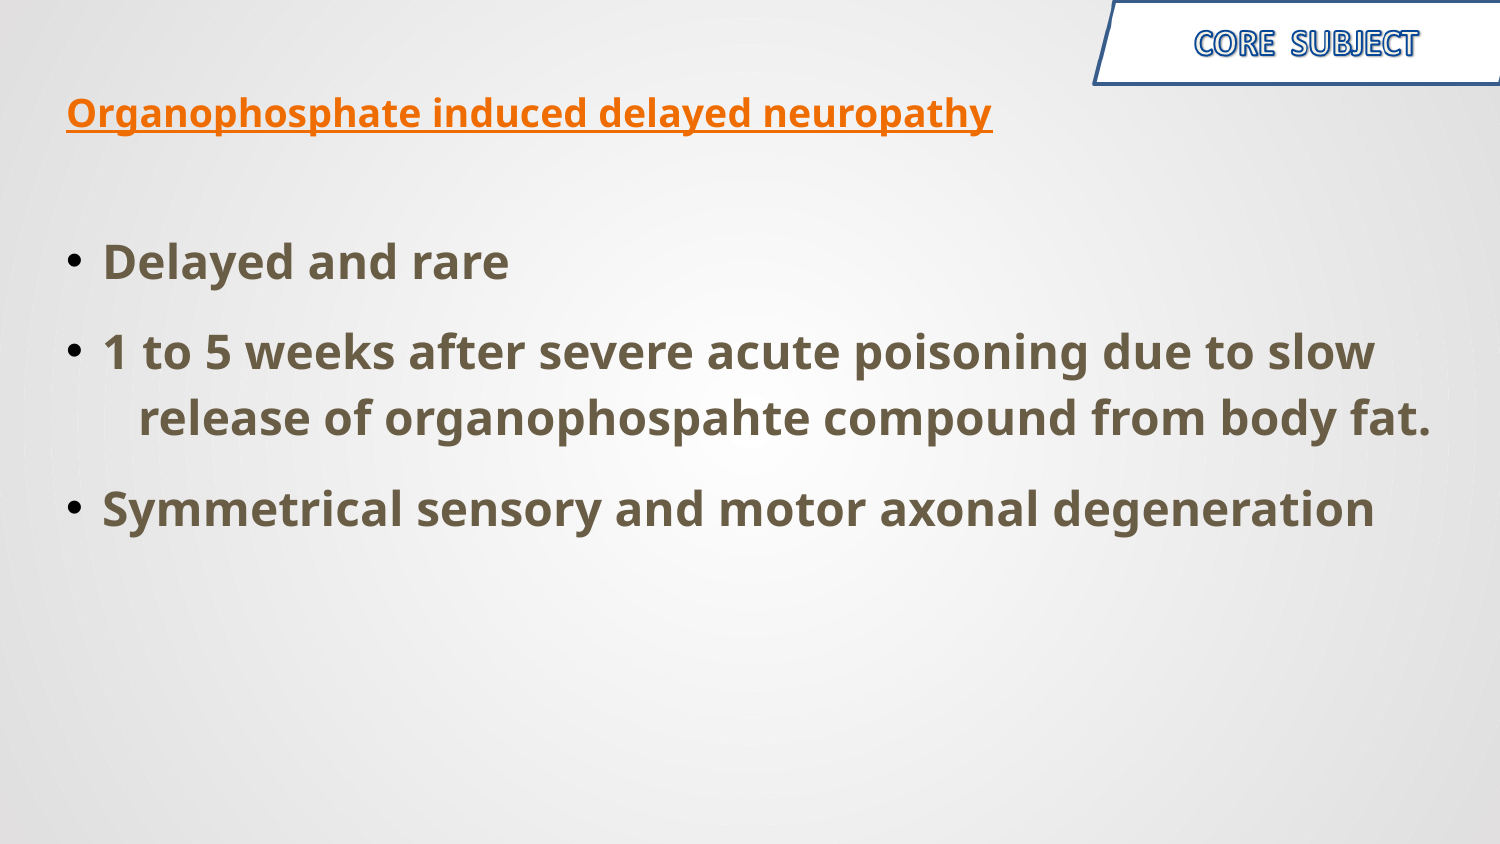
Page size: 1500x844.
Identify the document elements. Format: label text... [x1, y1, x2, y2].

list Delayed and rare 1 to 5 weeks after severe acute poisoning due to slow release of organophospahte compound from body fat. Symmetrical sensory and motor axonal degeneration [51, 207, 1449, 750]
title Organophosphate induced delayed neuropathy [51, 72, 1449, 189]
picture [1092, 0, 1500, 90]
